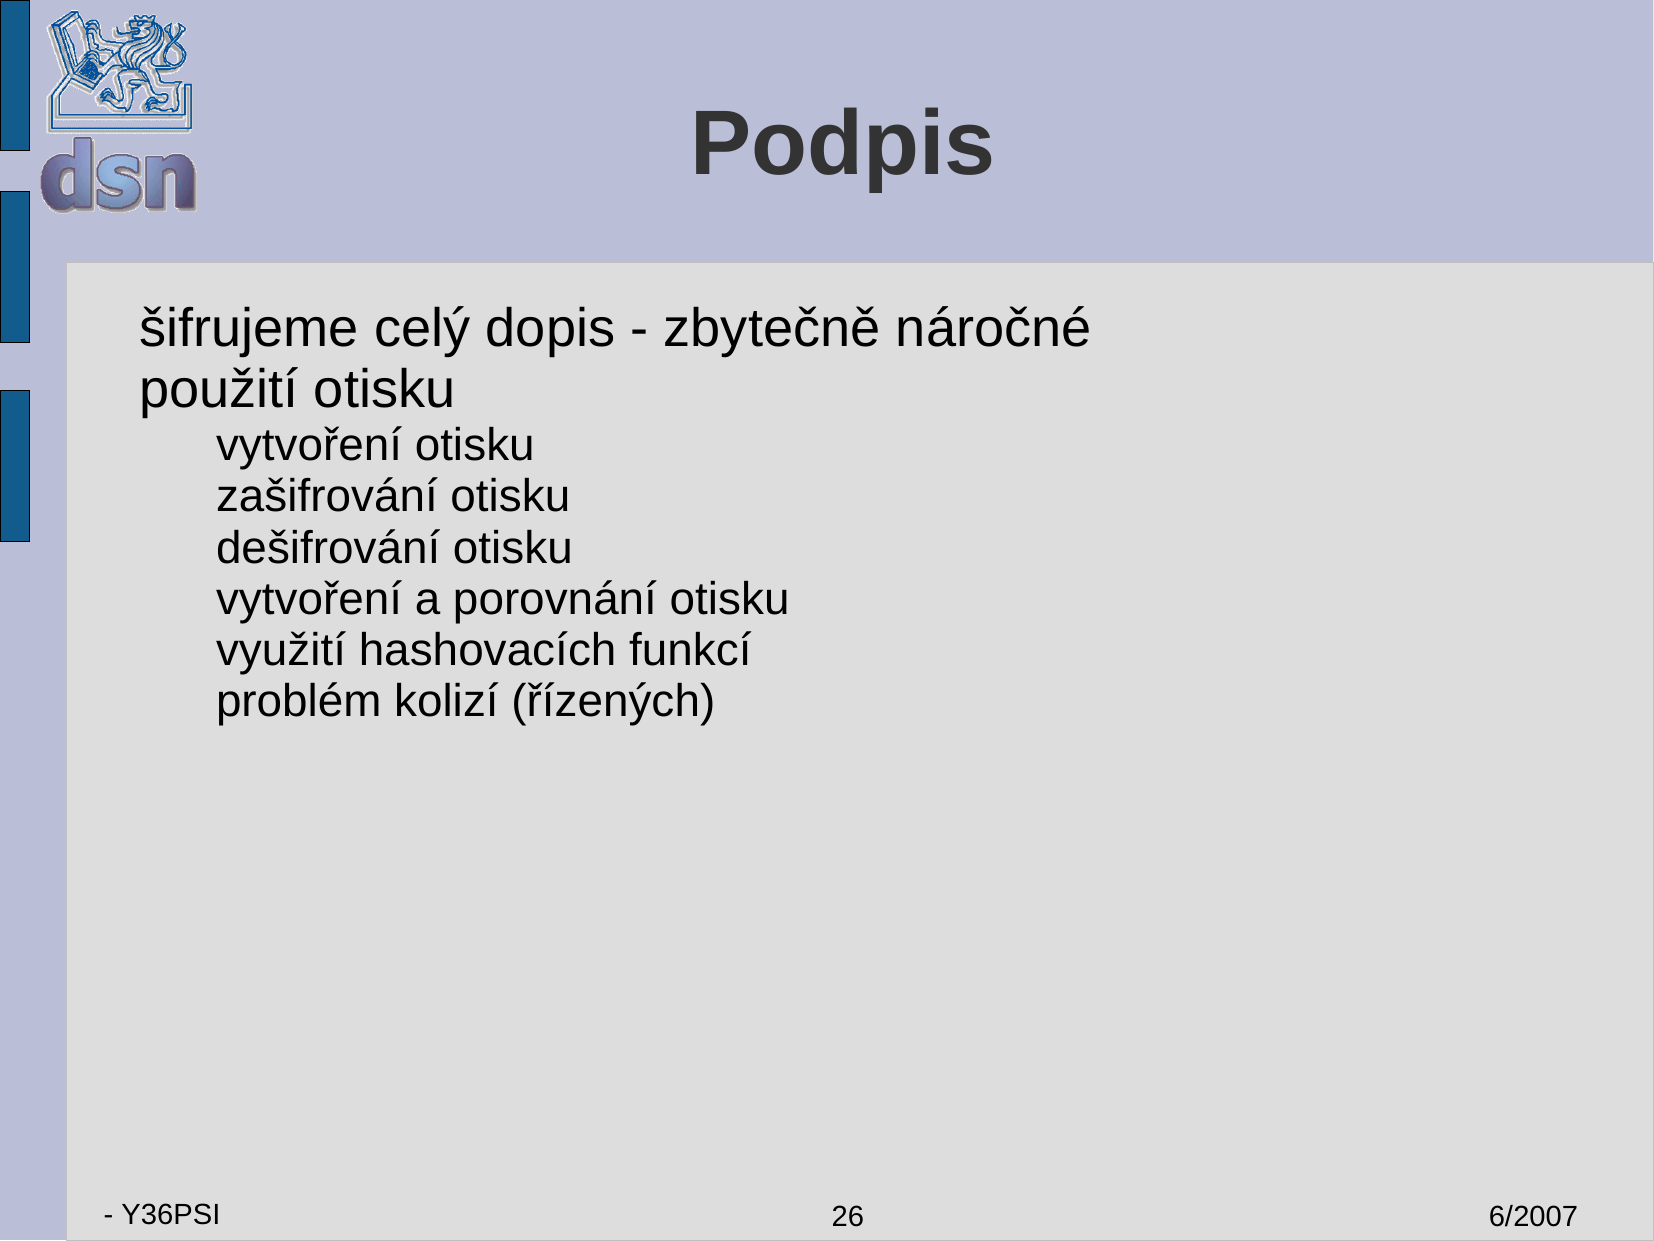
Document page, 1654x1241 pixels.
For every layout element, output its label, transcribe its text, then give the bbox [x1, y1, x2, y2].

title Podpis [210, 39, 1478, 247]
list šifrujeme celý dopis - zbytečně náročné použití otisku vytvoření otisku zašifrování otisku dešifrování otisku vytvoření a porovnání otisku využití hashovacích funkcí problém kolizí (řízených) [121, 297, 1534, 1126]
picture [10, 10, 223, 230]
